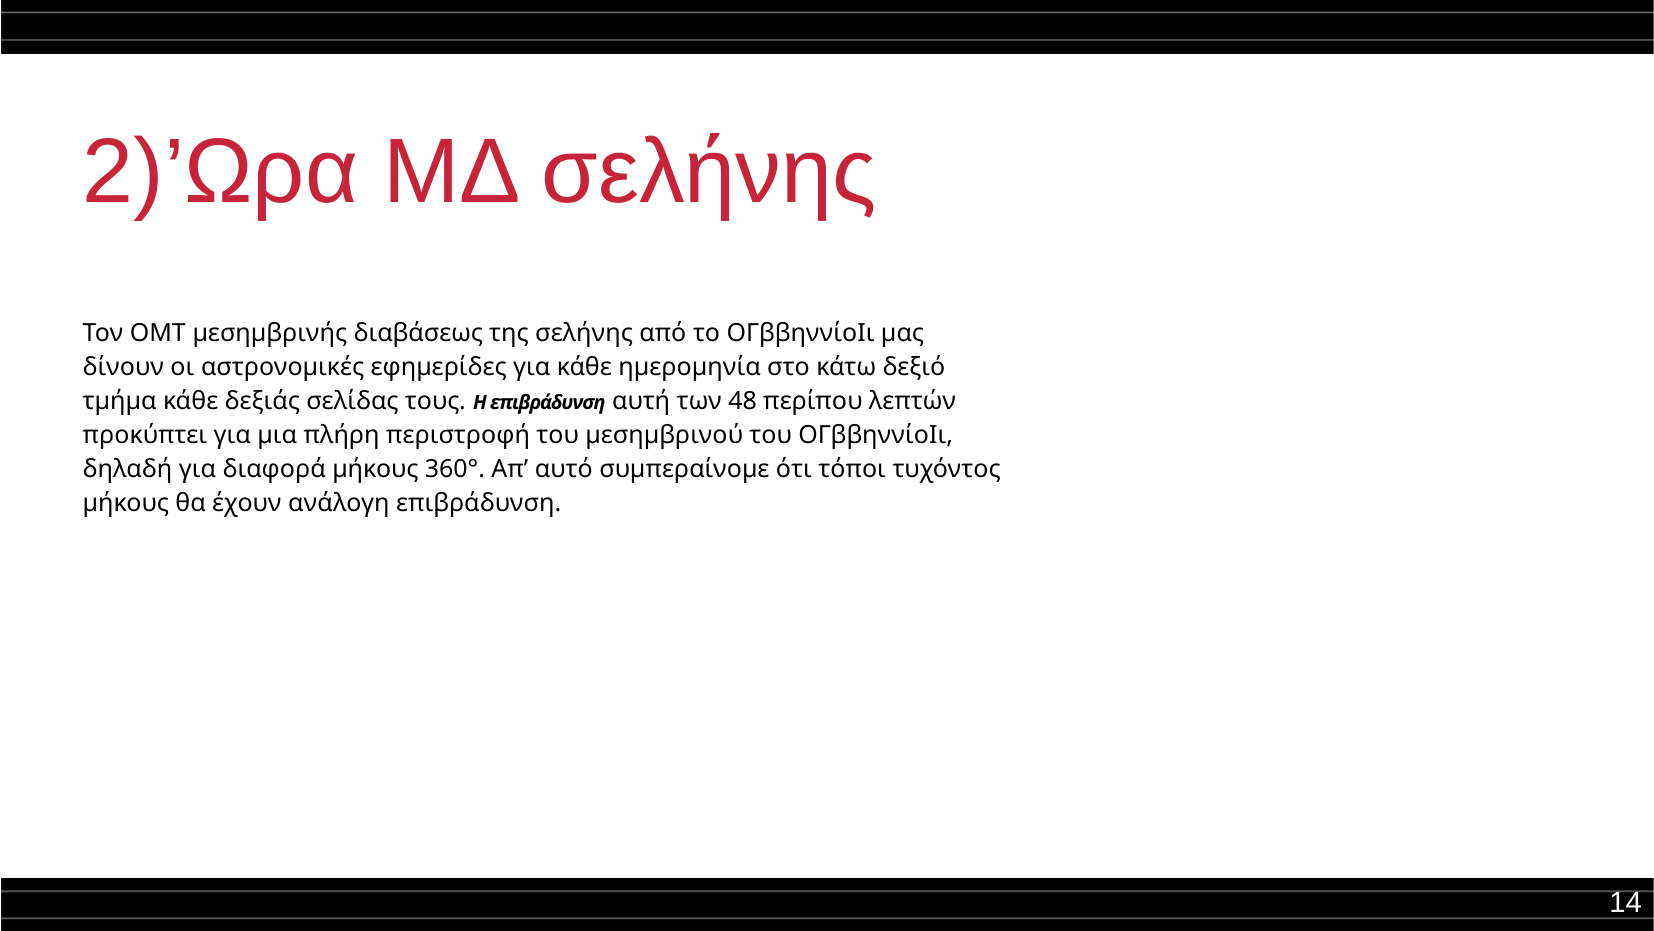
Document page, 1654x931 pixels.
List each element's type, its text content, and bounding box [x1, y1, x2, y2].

list Τον ΟΜΤ μεσημβρινής διαβάσεως της σελήνης από το ΟΓββηννίοΙι μας δίνουν οι αστρονομικές εφημερίδες για κάθε ημερομηνία στο κάτω δεξιό τμήμα κάθε δεξιάς σελίδας τους. Η επιβράδυνση αυτή των 48 περίπου λεπτών προκύπτει για μια πλήρη περιστροφή του μεσημβρινού του ΟΓββηννίοΙι, δηλαδή για διαφορά μήκους 360°. Απ’ αυτό συμπεραίνομε ότι τόποι τυχόντος μήκους θα έχουν ανάλογη επιβράδυνση. [82, 271, 1013, 826]
title 2)’Ωρα ΜΔ σελήνης [82, 92, 1571, 249]
picture [1, 0, 1654, 54]
picture [1, 878, 1654, 931]
